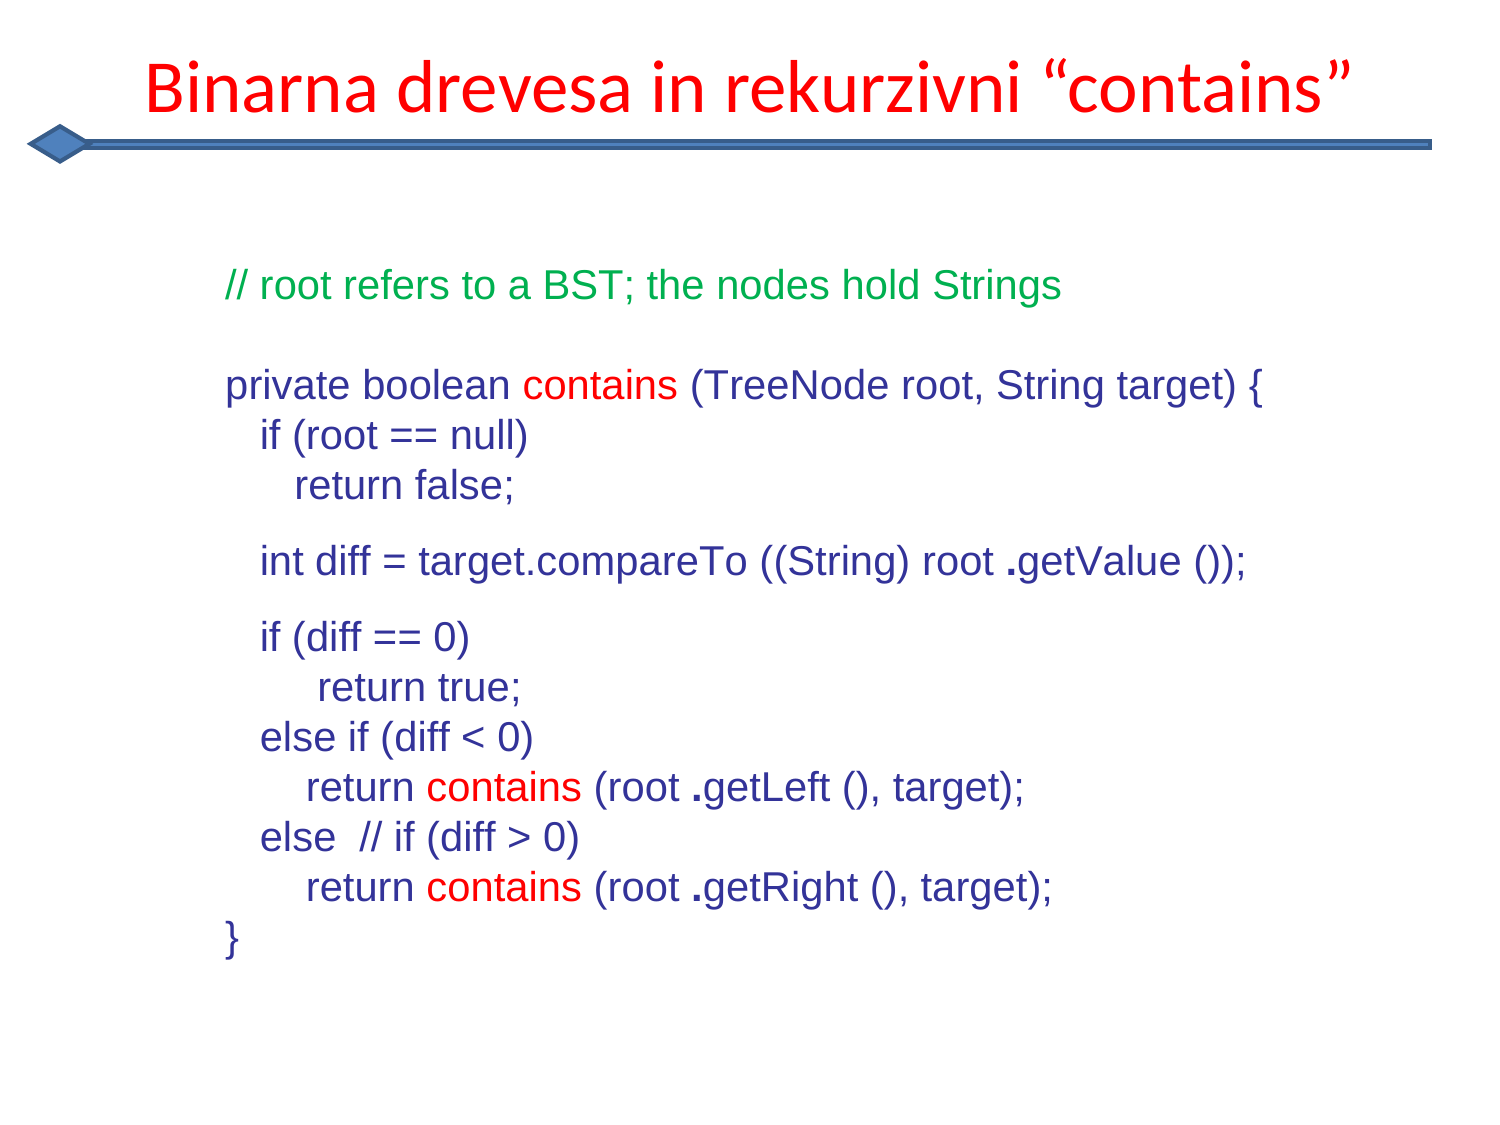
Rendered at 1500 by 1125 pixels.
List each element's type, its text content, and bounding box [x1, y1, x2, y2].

title Binarna drevesa in rekurzivni “contains” [75, 23, 1426, 141]
text_box // root refers to a BST; the nodes hold Strings private boolean contains (TreeNode root, String target) { if (root == null) return false; int diff = target.compareTo ((String) root .getValue ()); if (diff == 0) return true; else if (diff < 0) return contains (root .getLeft (), target); else // if (diff > 0) return contains (root .getRight (), target); } [187, 249, 1372, 968]
